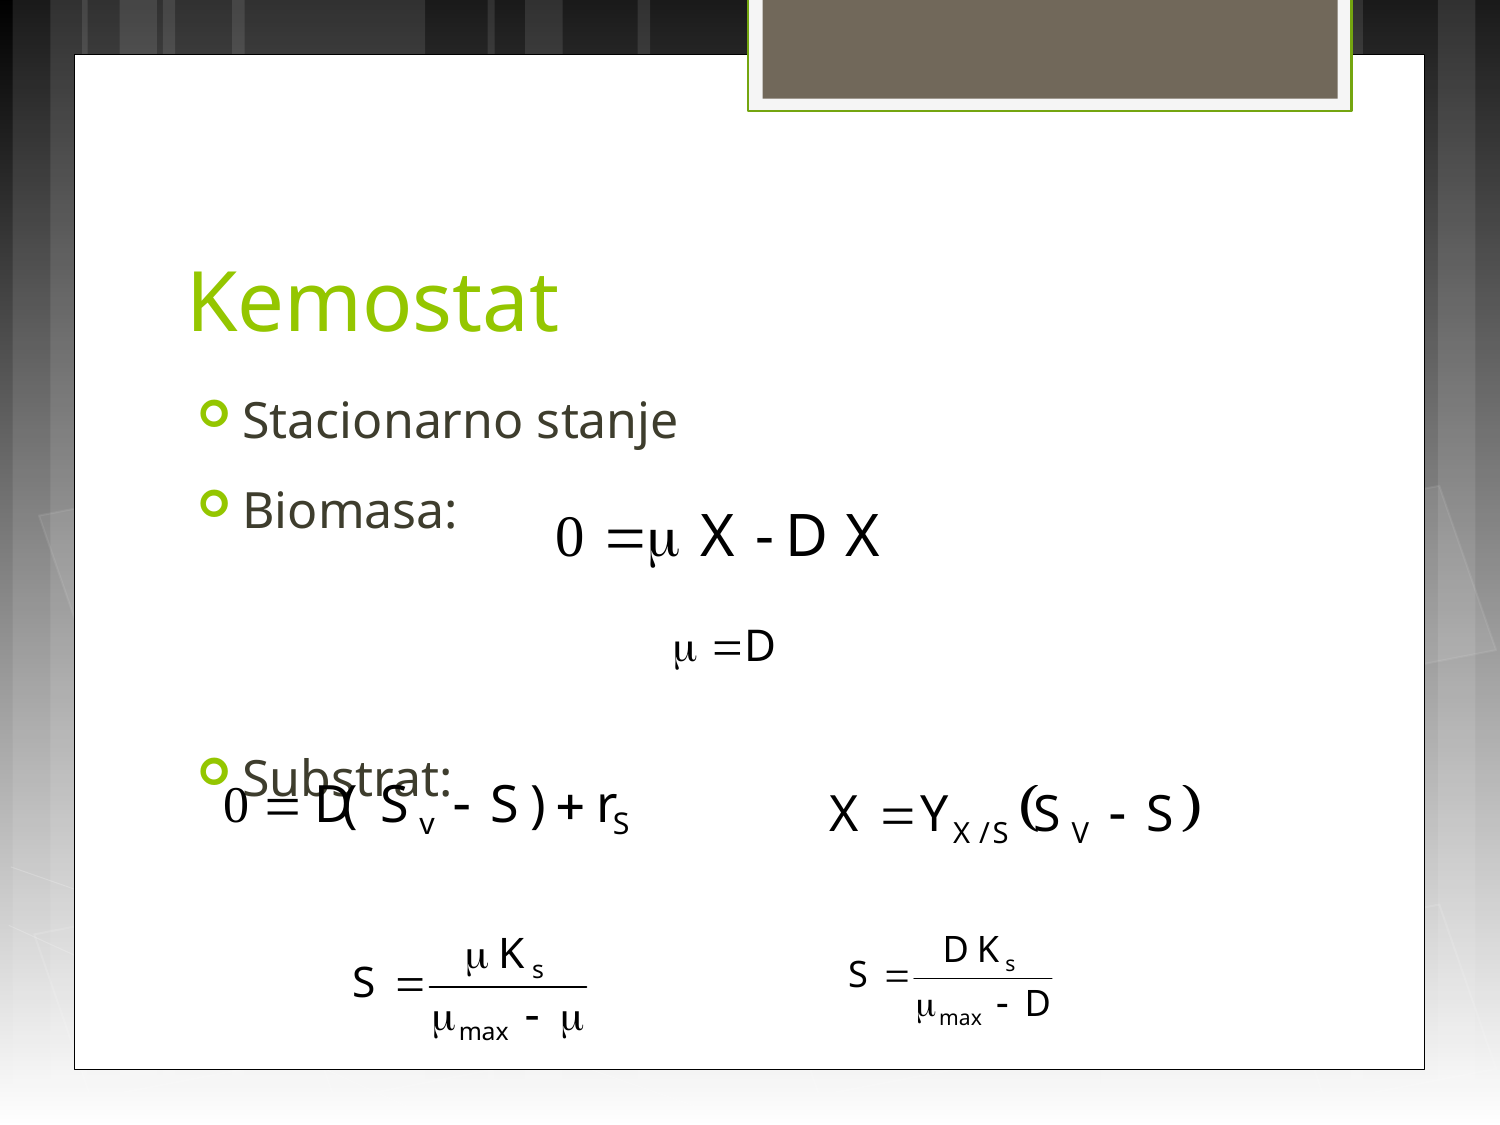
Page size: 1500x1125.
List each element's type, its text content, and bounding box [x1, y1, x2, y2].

picture [347, 927, 596, 1051]
title Kemostat [171, 168, 1324, 357]
chart [549, 503, 899, 587]
chart [218, 775, 644, 849]
chart [844, 928, 1064, 1035]
chart [667, 621, 786, 681]
picture [216, 774, 642, 848]
picture [547, 502, 896, 586]
picture [820, 785, 1205, 857]
list Stacionarno stanje Biomasa: Substrat: [171, 381, 1283, 957]
picture [843, 927, 1061, 1034]
chart [348, 928, 597, 1053]
picture [666, 620, 784, 680]
